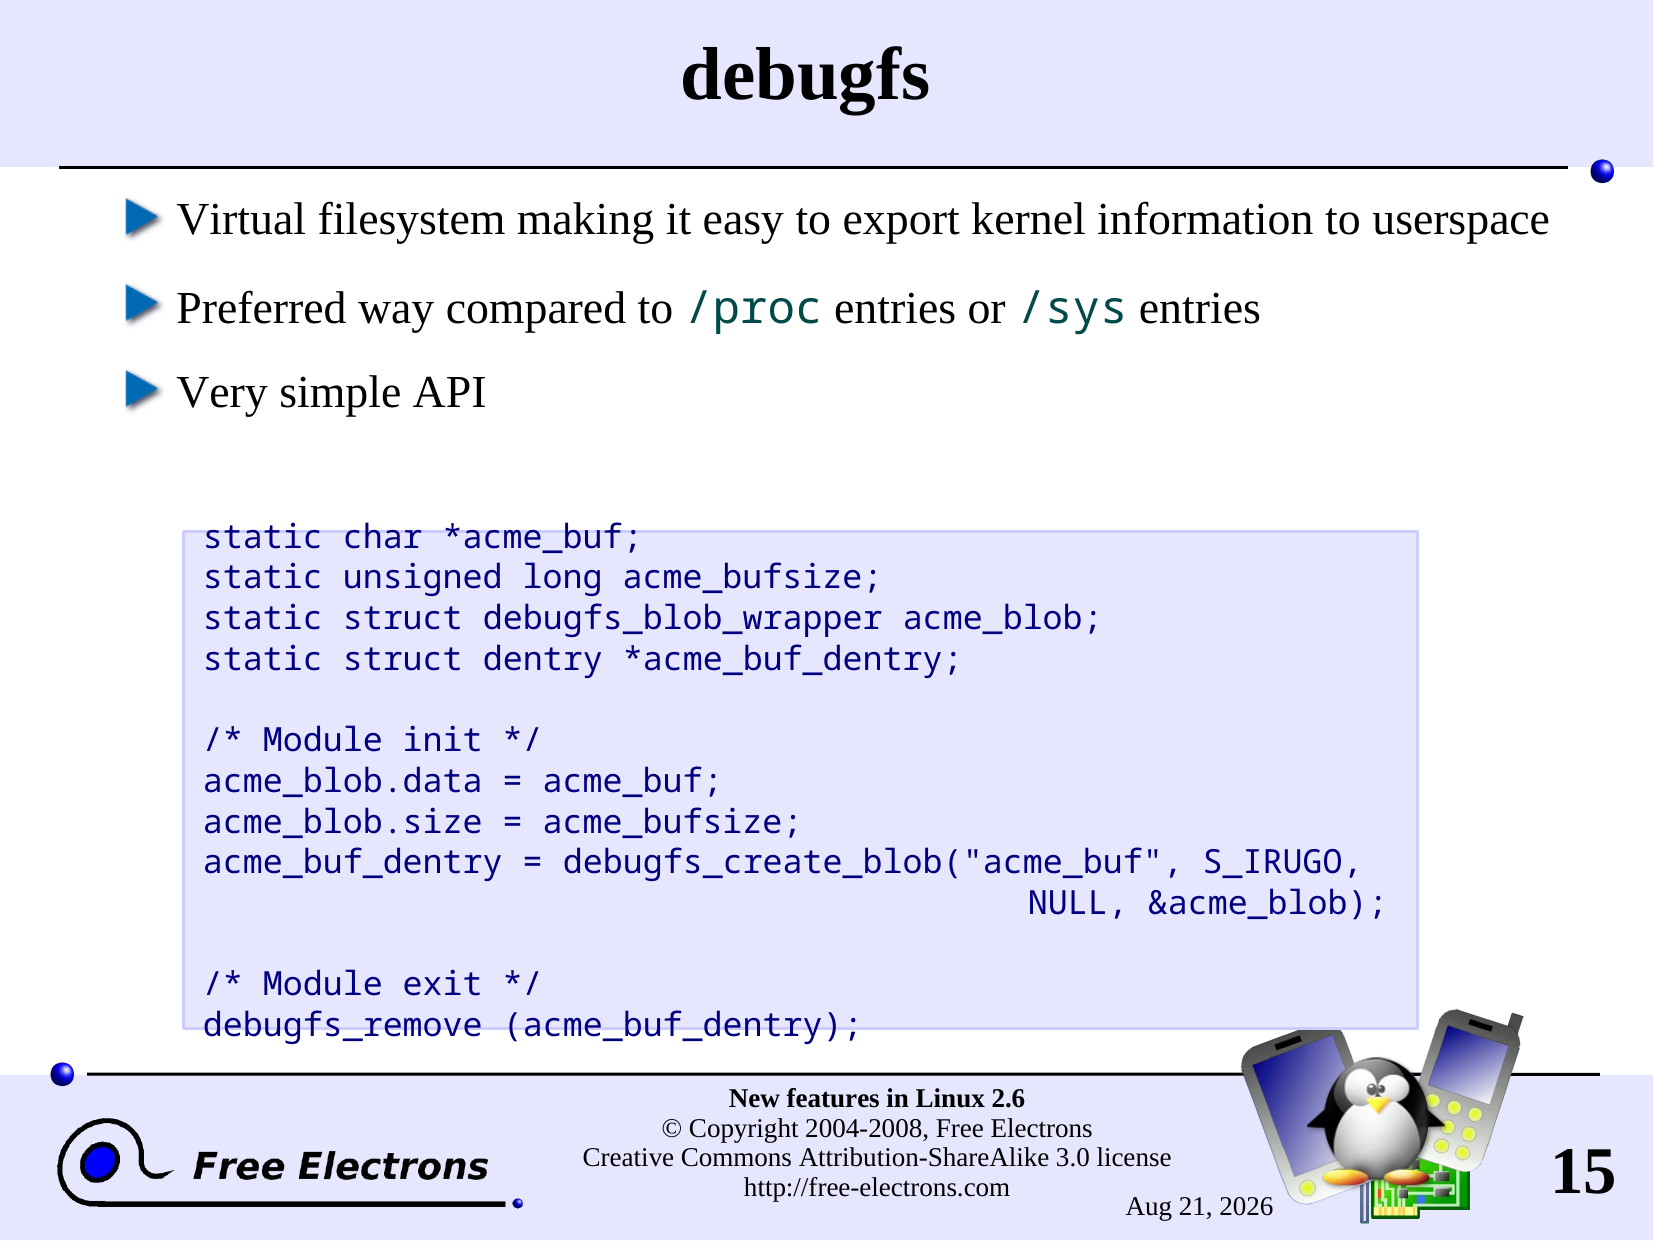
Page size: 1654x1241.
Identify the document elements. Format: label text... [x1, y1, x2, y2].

list Virtual filesystem making it easy to export kernel information to userspace Preferred way compared to /proc entries or /sys entries Very simple API [105, 193, 1576, 1044]
title debugfs [60, 25, 1551, 124]
list Virtual filesystem making it easy to export kernel information to userspace Preferred way compared to /proc entries or /sys entries Very simple API [295, 1029, 811, 1044]
text_box static char *acme_buf; static unsigned long acme_bufsize; static struct debugfs_blob_wrapper acme_blob; static struct dentry *acme_buf_dentry; /* Module init */ acme_blob.data = acme_buf; acme_blob.size = acme_bufsize; acme_buf_dentry = debugfs_create_blob("acme_buf", S_IRUGO, NULL, &acme_blob); /* Module exit */ debugfs_remove (acme_buf_dentry); [183, 531, 1418, 1029]
picture [50, 1107, 527, 1216]
picture [1225, 1044, 1528, 1241]
